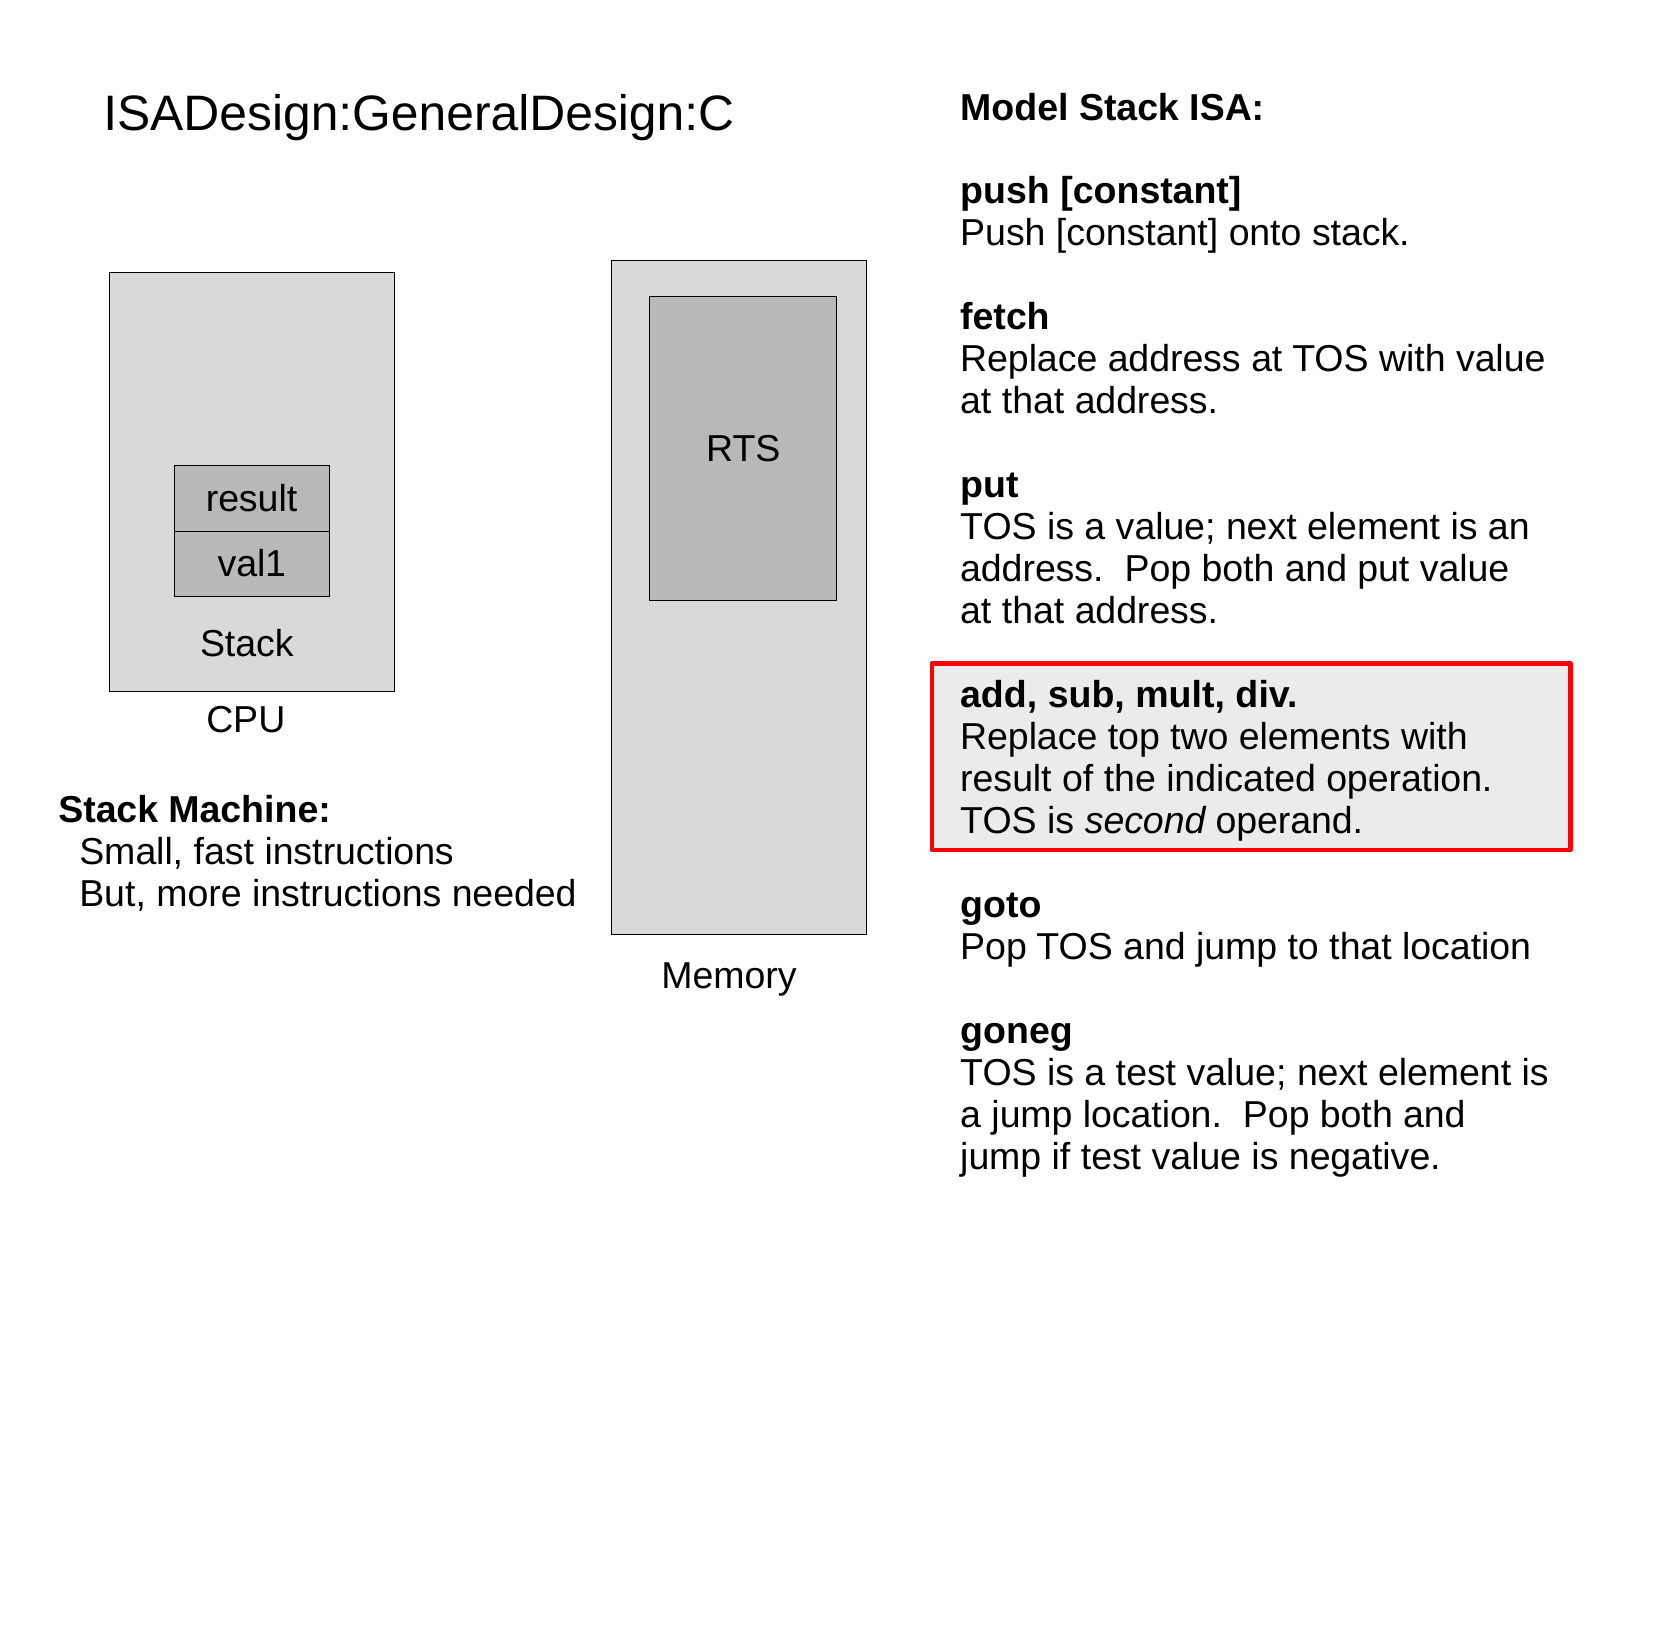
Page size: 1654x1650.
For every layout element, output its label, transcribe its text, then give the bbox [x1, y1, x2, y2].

text_box ISADesign:GeneralDesign:C [88, 78, 945, 166]
text_box Memory [646, 946, 812, 1004]
text_box Stack [185, 615, 309, 673]
text_box Stack Machine: Small, fast instructions But, more instructions needed [43, 781, 592, 924]
text_box Model Stack ISA: push [constant] Push [constant] onto stack. fetch Replace address at TOS with value at that address. put TOS is a value; next element is an address. Pop both and put value at that address. add, sub, mult, div. Replace top two elements with result of the indicated operation. TOS is second operand. goto Pop TOS and jump to that location goneg TOS is a test value; next element is a jump location. Pop both and jump if test value is negative. [945, 78, 1571, 663]
text_box result [174, 465, 330, 532]
text_box [931, 663, 1571, 851]
text_box val1 [174, 532, 330, 597]
text_box Model Stack ISA: push [constant] Push [constant] onto stack. fetch Replace address at TOS with value at that address. put TOS is a value; next element is an address. Pop both and put value at that address. add, sub, mult, div. Replace top two elements with result of the indicated operation. TOS is second operand. goto Pop TOS and jump to that location goneg TOS is a test value; next element is a jump location. Pop both and jump if test value is negative. [945, 851, 1571, 1288]
text_box RTS [649, 296, 837, 601]
text_box CPU [191, 691, 301, 749]
text_box [611, 260, 867, 935]
text_box [109, 272, 395, 692]
